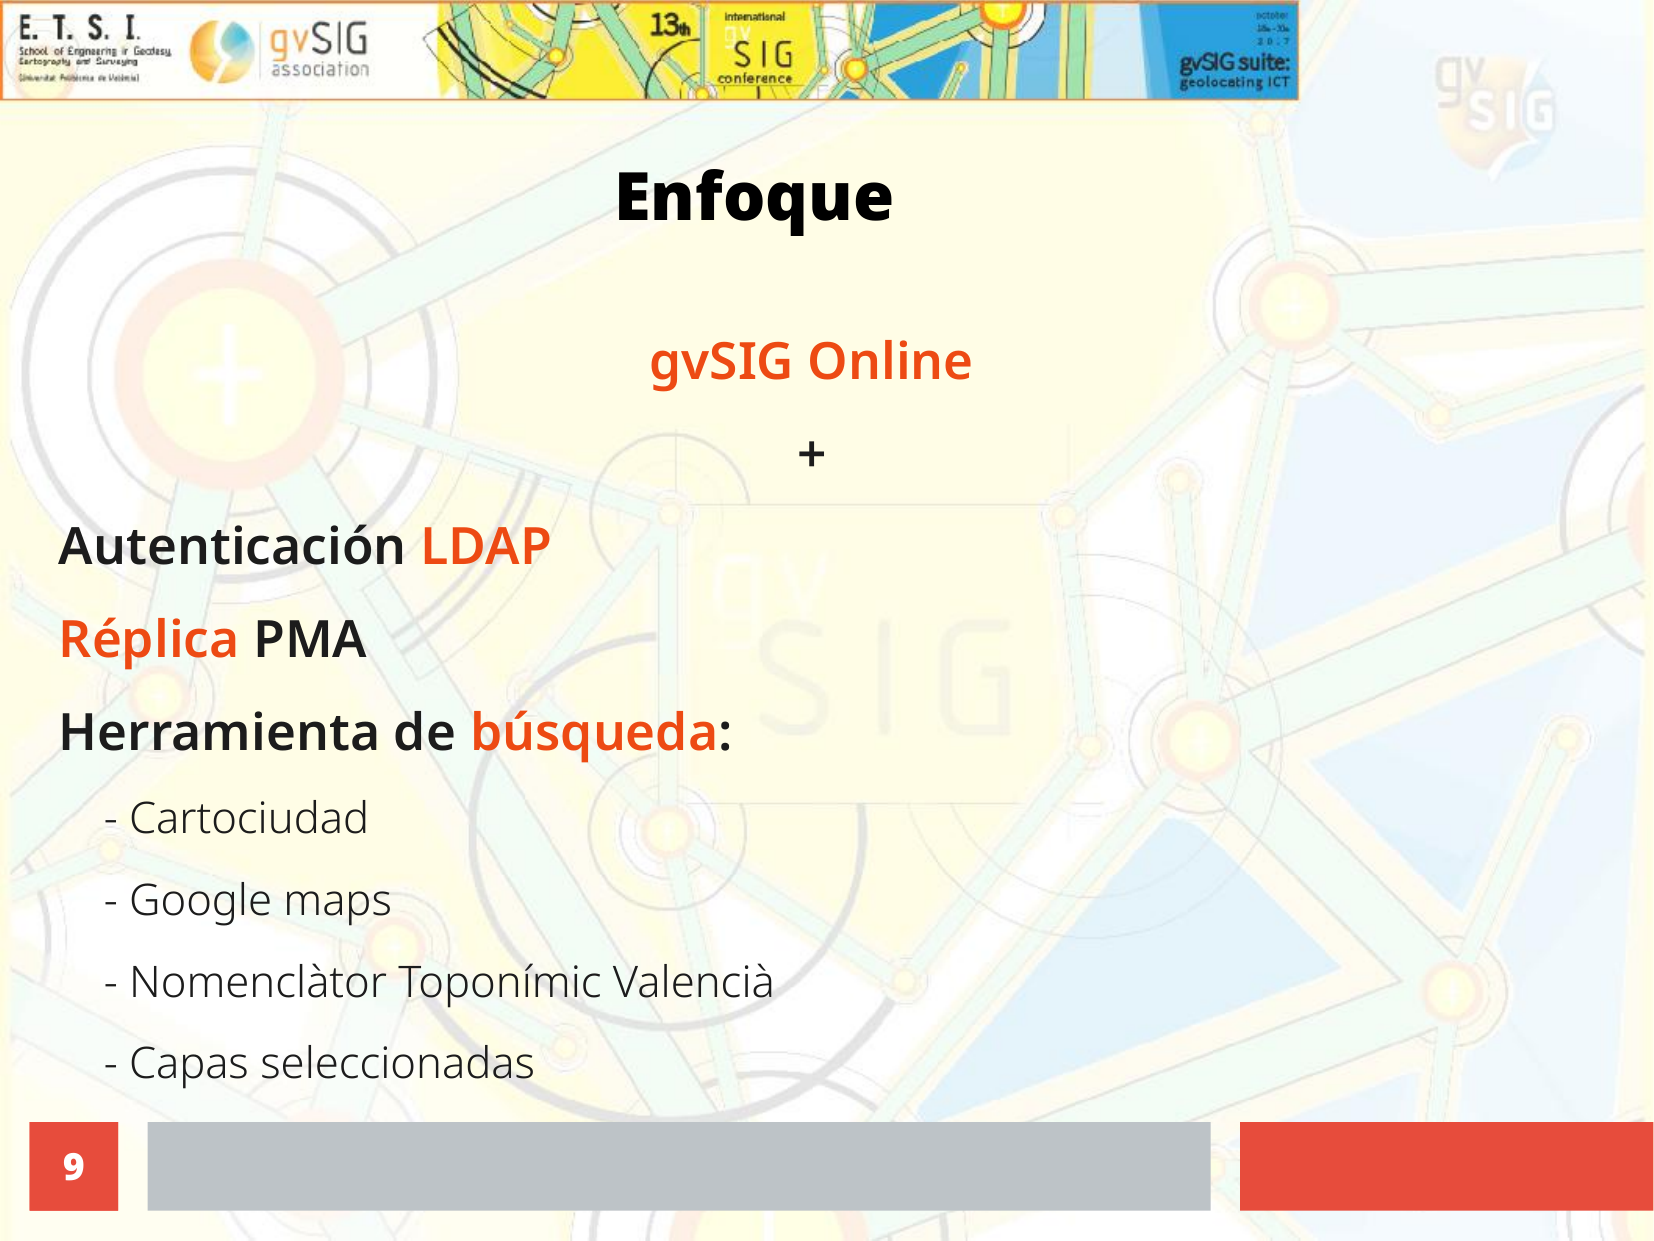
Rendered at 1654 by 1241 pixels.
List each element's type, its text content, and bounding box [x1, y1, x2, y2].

picture [0, 0, 1654, 1241]
list gvSIG Online + Autenticación LDAP Réplica PMA Herramienta de búsqueda: - Cartociudad - Google maps - Nomenclàtor Toponímic Valencià - Capas seleccionadas [59, 324, 1565, 1093]
title Enfoque [614, 92, 1126, 240]
